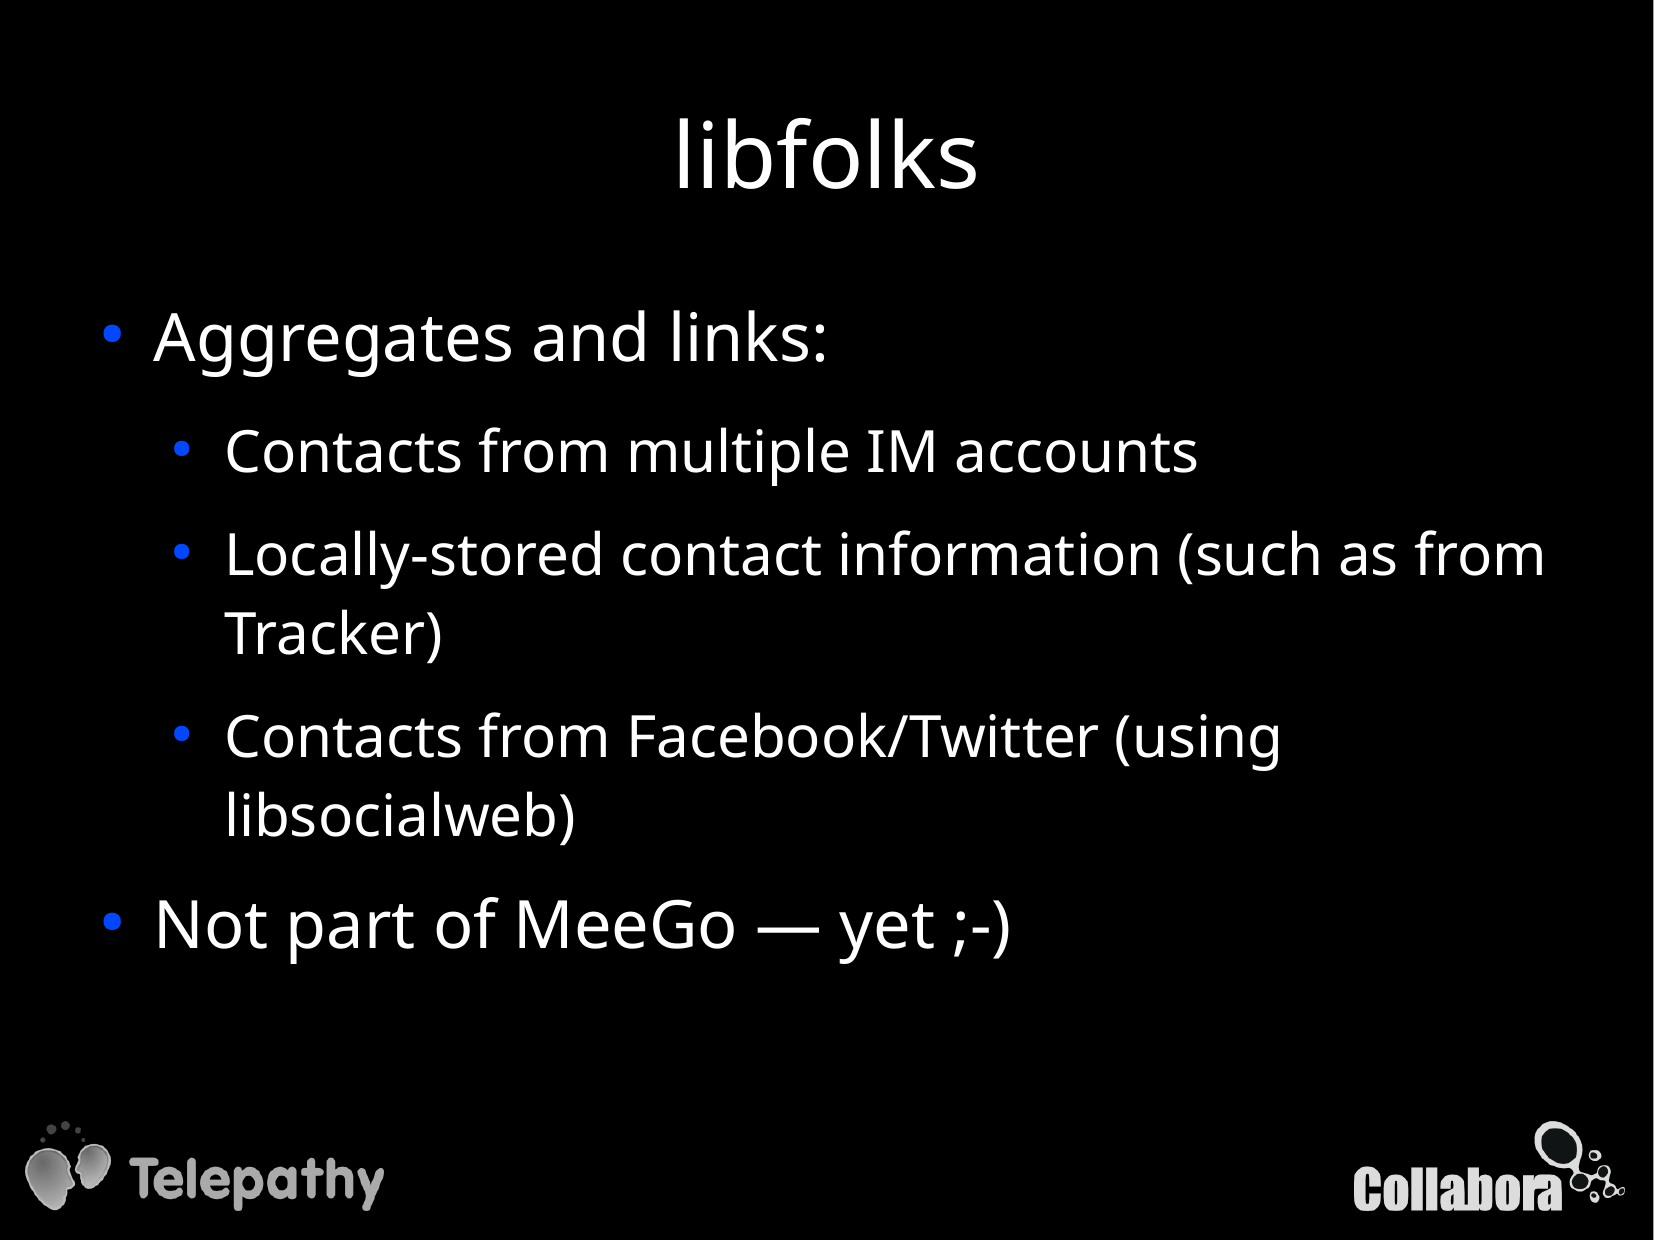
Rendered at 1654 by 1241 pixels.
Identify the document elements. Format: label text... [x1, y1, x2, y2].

title libfolks [82, 56, 1571, 250]
picture [1354, 1121, 1625, 1211]
picture [25, 1121, 384, 1211]
list Aggregates and links: Contacts from multiple IM accounts Locally-stored contact information (such as from Tracker) Contacts from Facebook/Twitter (using libsocialweb) Not part of MeeGo — yet ;-) [82, 290, 1571, 1109]
